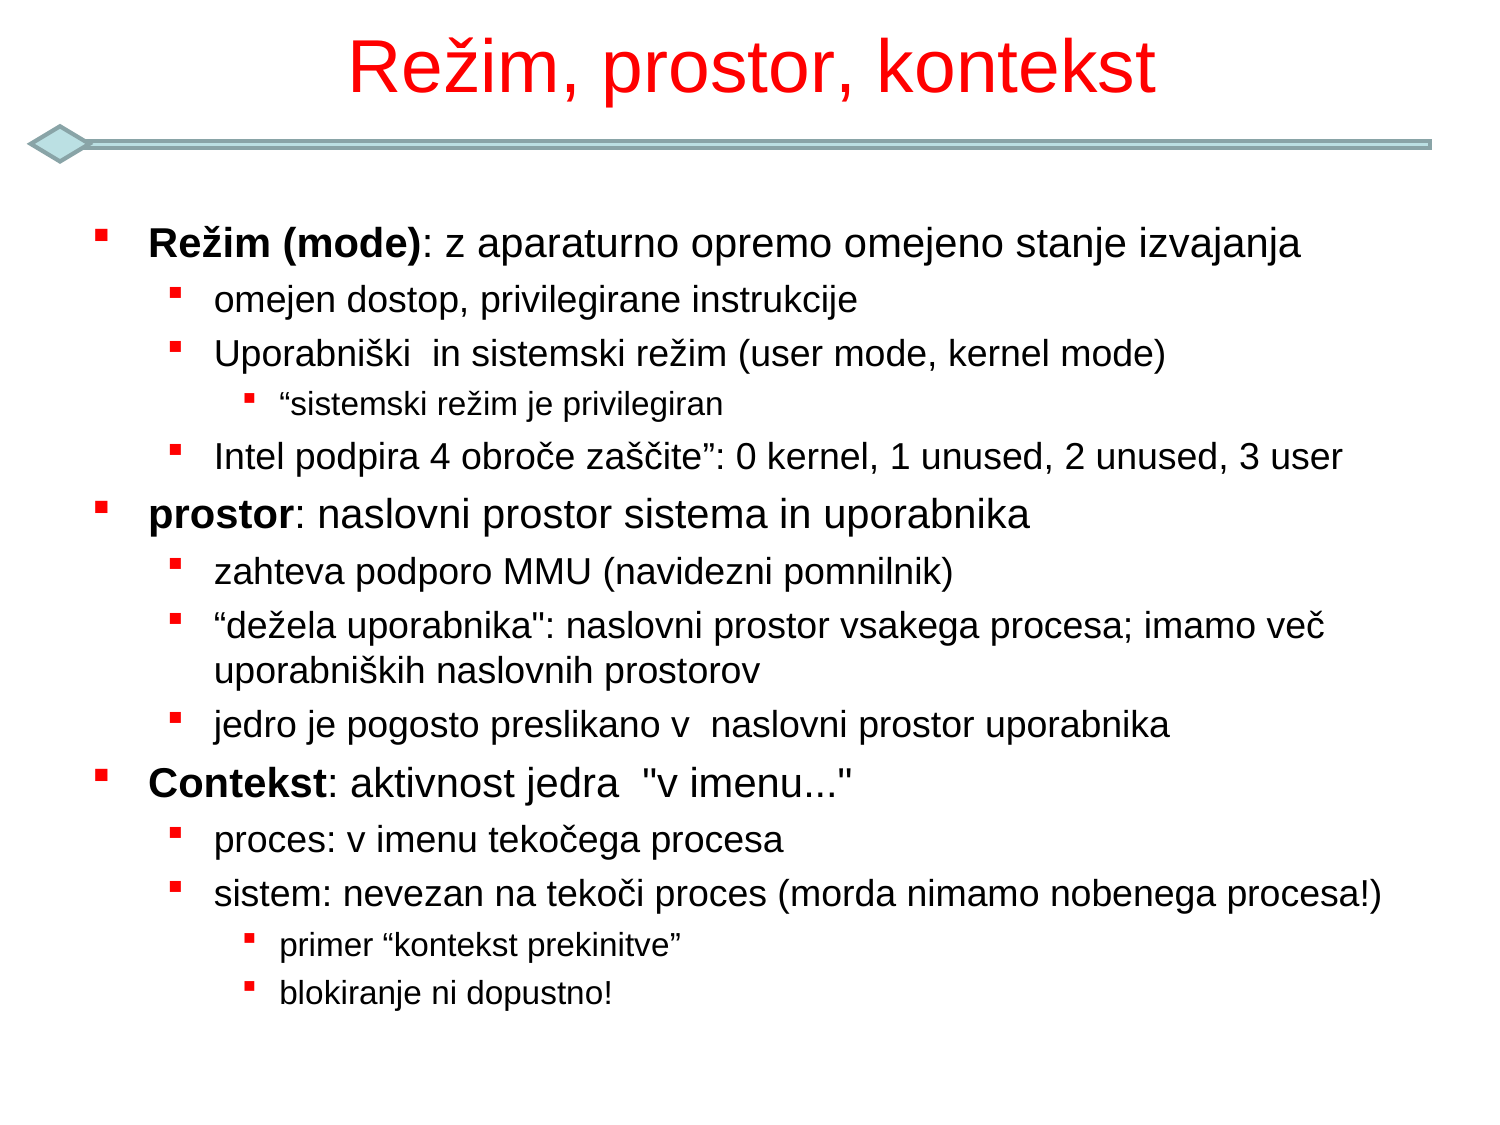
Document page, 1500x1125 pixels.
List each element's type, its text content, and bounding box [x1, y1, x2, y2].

title Režim, prostor, kontekst [76, 0, 1427, 126]
list Režim (mode): z aparaturno opremo omejeno stanje izvajanja omejen dostop, privilegirane instrukcije Uporabniški in sistemski režim (user mode, kernel mode) “sistemski režim je privilegiran Intel podpira 4 obroče zaščite”: 0 kernel, 1 unused, 2 unused, 3 user prostor: naslovni prostor sistema in uporabnika zahteva podporo MMU (navidezni pomnilnik) “dežela uporabnika": naslovni prostor vsakega procesa; imamo več uporabniških naslovnih prostorov jedro je pogosto preslikano v naslovni prostor uporabnika Contekst: aktivnost jedra "v imenu..." proces: v imenu tekočega procesa sistem: nevezan na tekoči proces (morda nimamo nobenega procesa!) primer “kontekst prekinitve” blokiranje ni dopustno! [76, 208, 1427, 1019]
